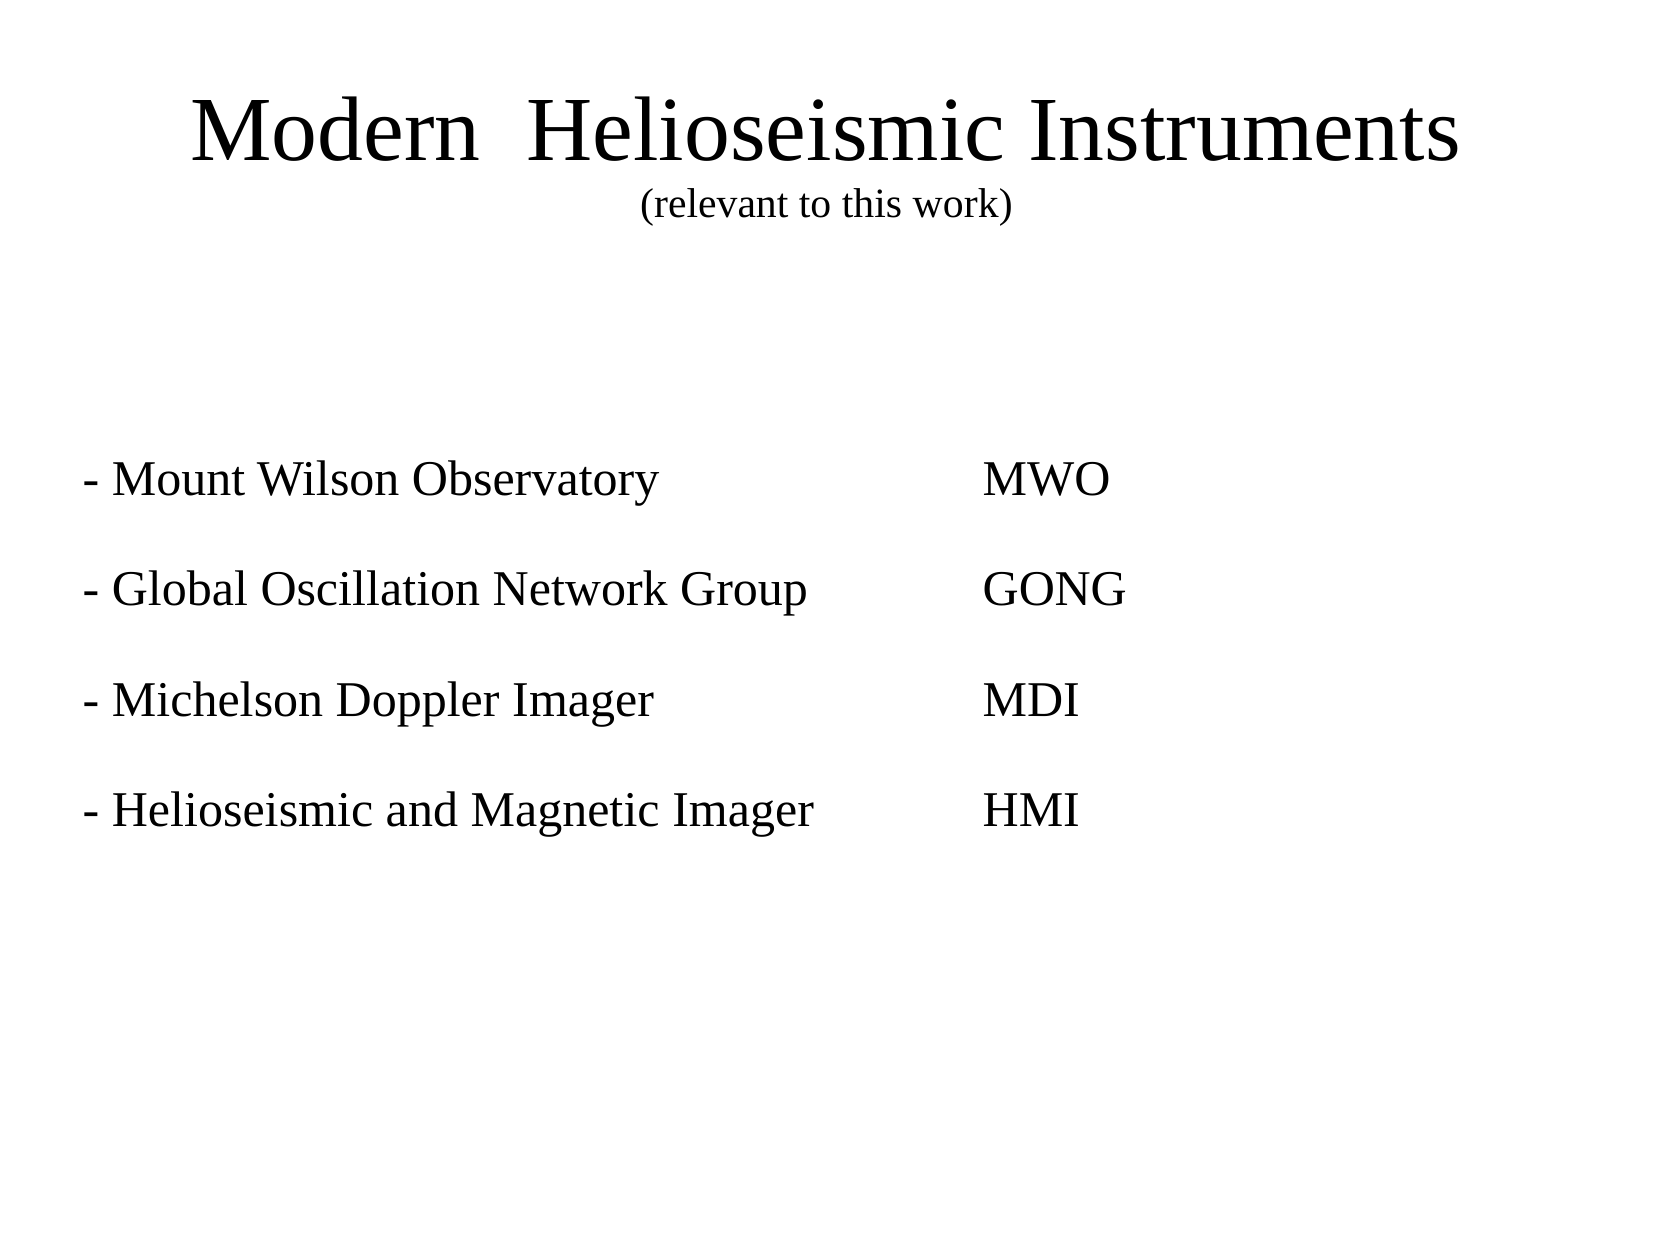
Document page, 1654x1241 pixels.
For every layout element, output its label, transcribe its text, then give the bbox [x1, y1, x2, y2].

subtitle - Mount Wilson Observatory MWO - Global Oscillation Network Group GONG - Michelson Doppler Imager MDI - Helioseismic and Magnetic Imager HMI [82, 290, 1571, 1109]
title Modern Helioseismic Instruments (relevant to this work) [82, 56, 1571, 250]
